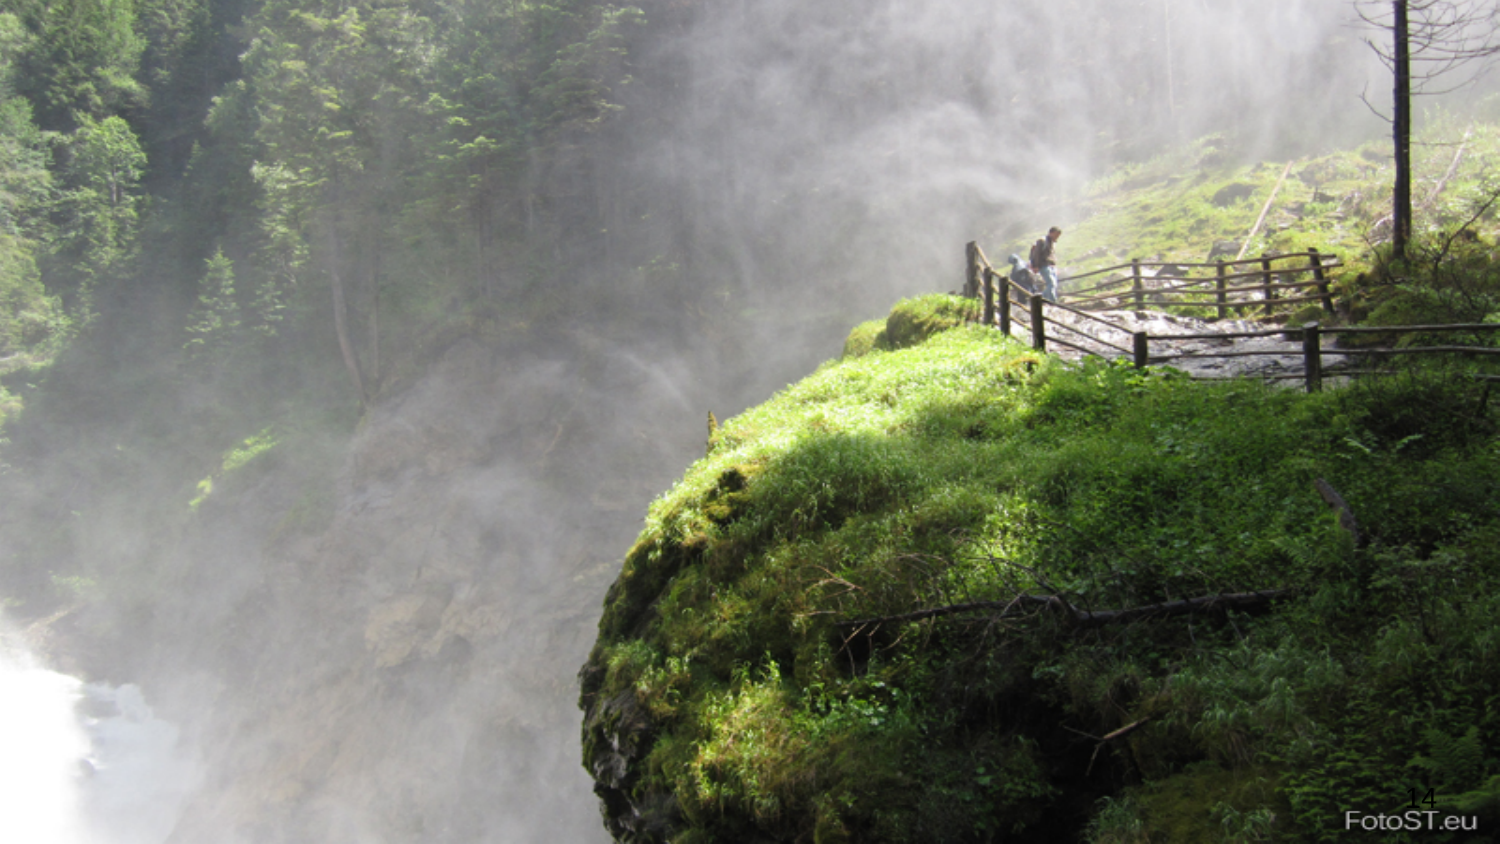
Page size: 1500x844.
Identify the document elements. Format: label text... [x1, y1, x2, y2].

slide_number 18 [1389, 764, 1480, 830]
picture [0, 0, 1500, 844]
